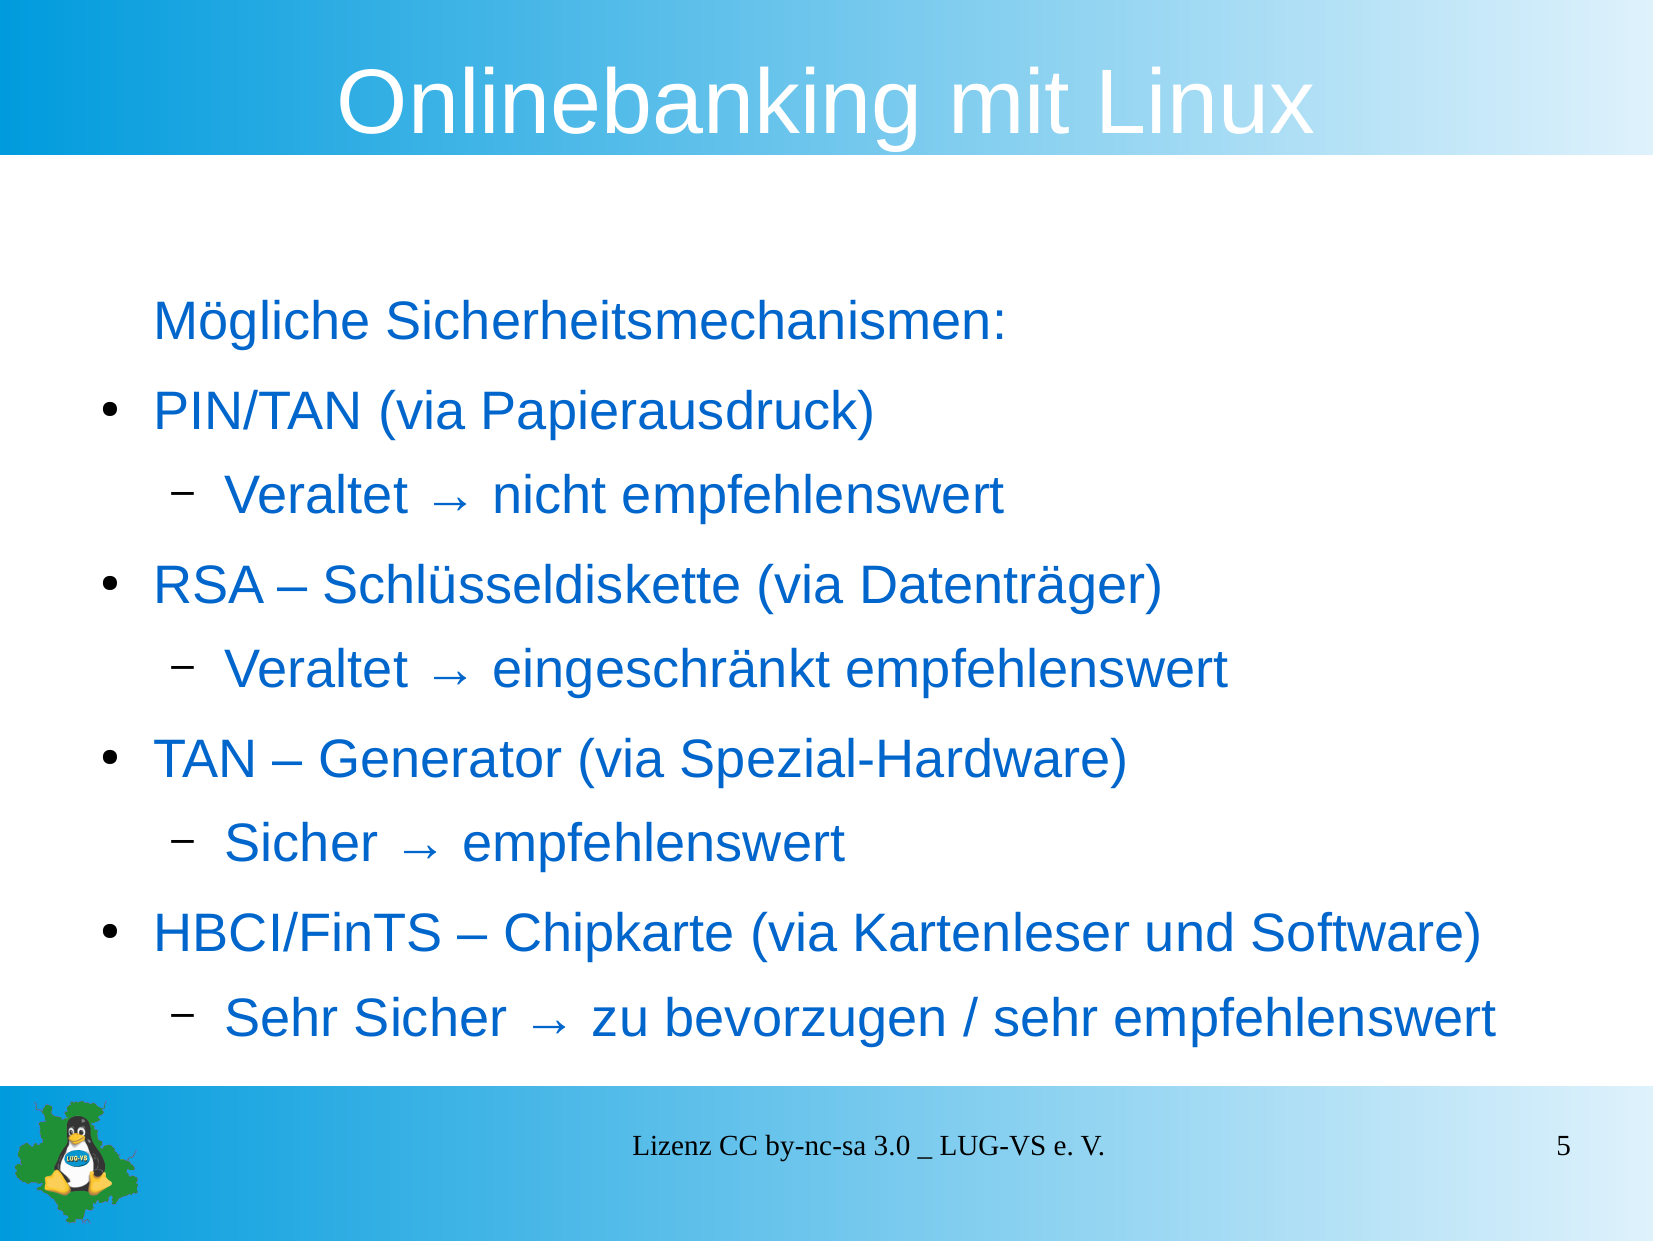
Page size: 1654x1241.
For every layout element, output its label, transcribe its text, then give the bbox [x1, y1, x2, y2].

list Mögliche Sicherheitsmechanismen: PIN/TAN (via Papierausdruck) Veraltet → nicht empfehlenswert RSA – Schlüsseldiskette (via Datenträger) Veraltet → eingeschränkt empfehlenswert TAN – Generator (via Spezial-Hardware) Sicher → empfehlenswert HBCI/FinTS – Chipkarte (via Kartenleser und Software) Sehr Sicher → zu bevorzugen / sehr empfehlenswert [82, 290, 1571, 1010]
text_box [82, 49, 1571, 155]
picture [16, 1086, 142, 1241]
